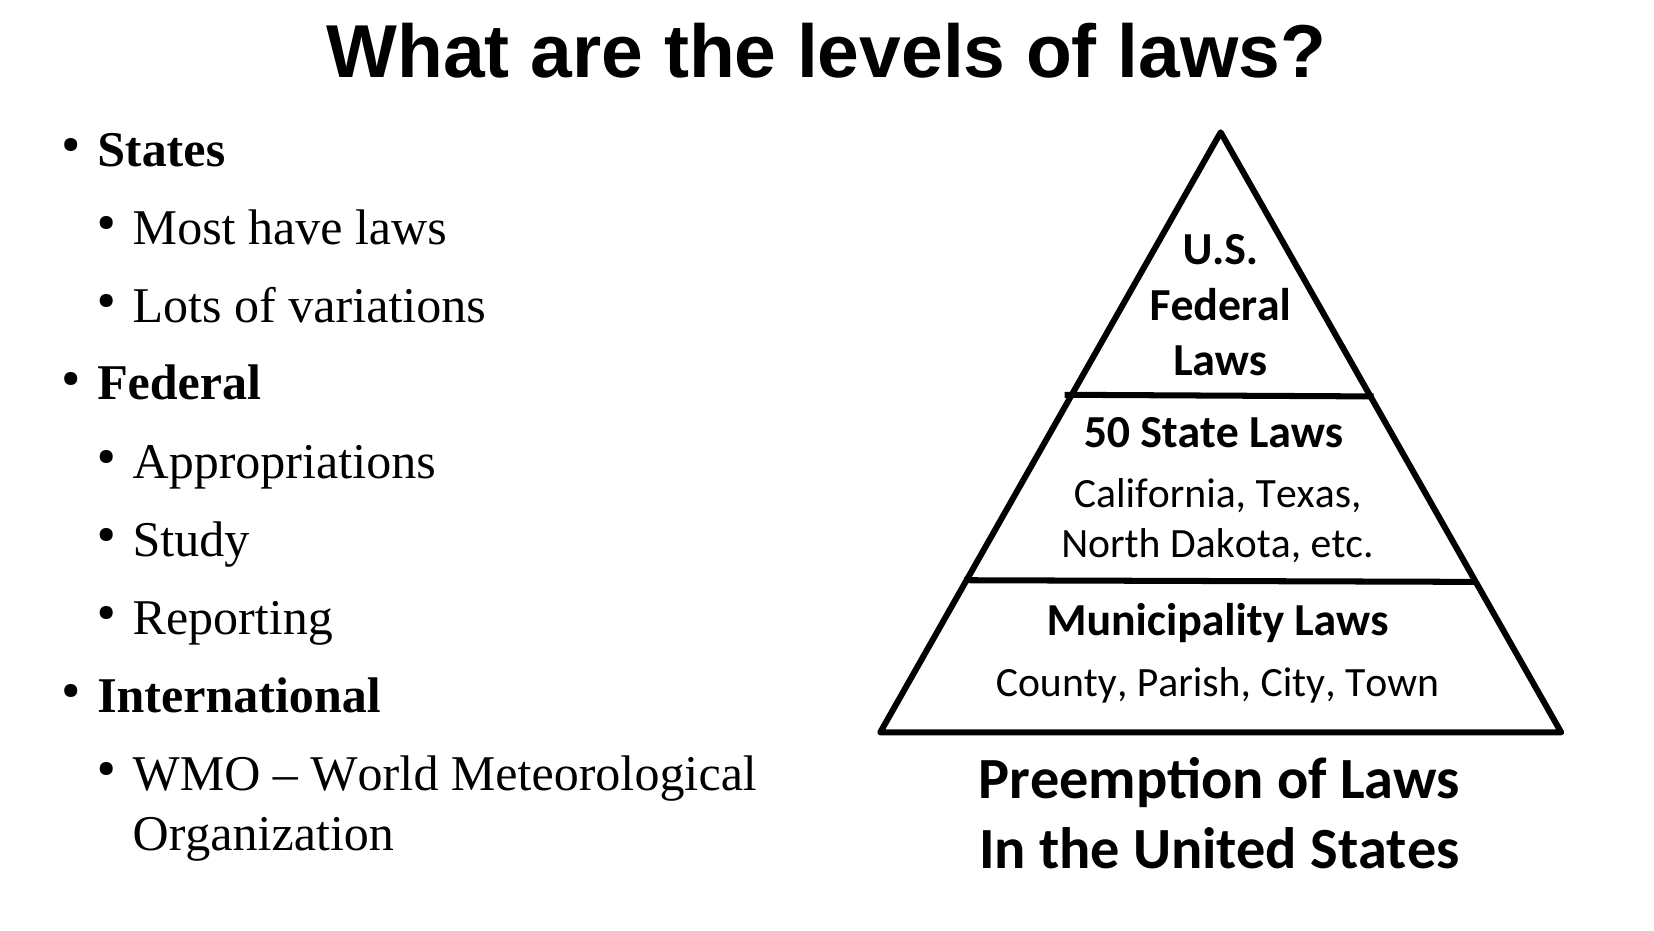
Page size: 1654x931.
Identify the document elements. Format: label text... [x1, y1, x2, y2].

text_box Municipality Laws [955, 582, 1481, 647]
text_box Preemption of Laws In the United States [878, 735, 1562, 888]
text_box 50 State Laws [1044, 394, 1383, 458]
title What are the levels of laws? [0, 0, 1654, 106]
text_box States Most have laws Lots of variations Federal Appropriations Study Reporting International WMO – World Meteorological Organization [47, 108, 893, 868]
text_box U.S. Federal Laws [1077, 211, 1364, 392]
text_box California, Texas, North Dakota, etc. [955, 458, 1481, 574]
text_box County, Parish, City, Town [955, 647, 1481, 723]
